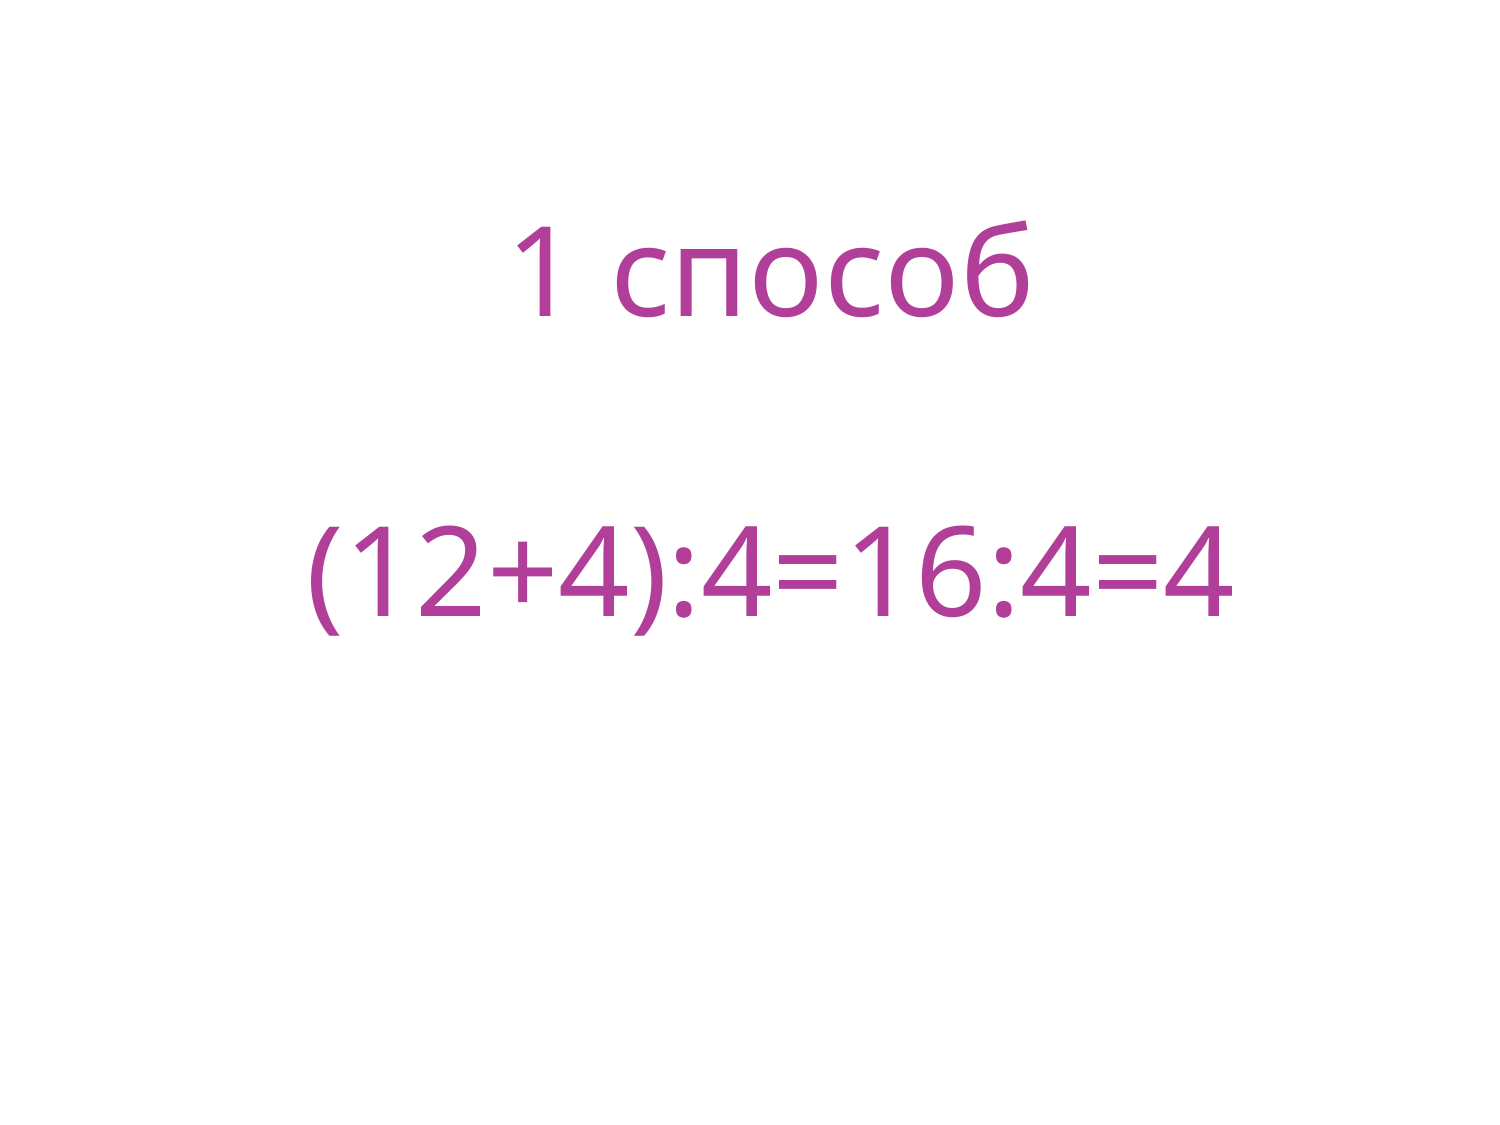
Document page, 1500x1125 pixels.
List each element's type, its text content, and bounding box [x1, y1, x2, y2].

title 1 способ (12+4):4=16:4=4 [82, 184, 1461, 953]
